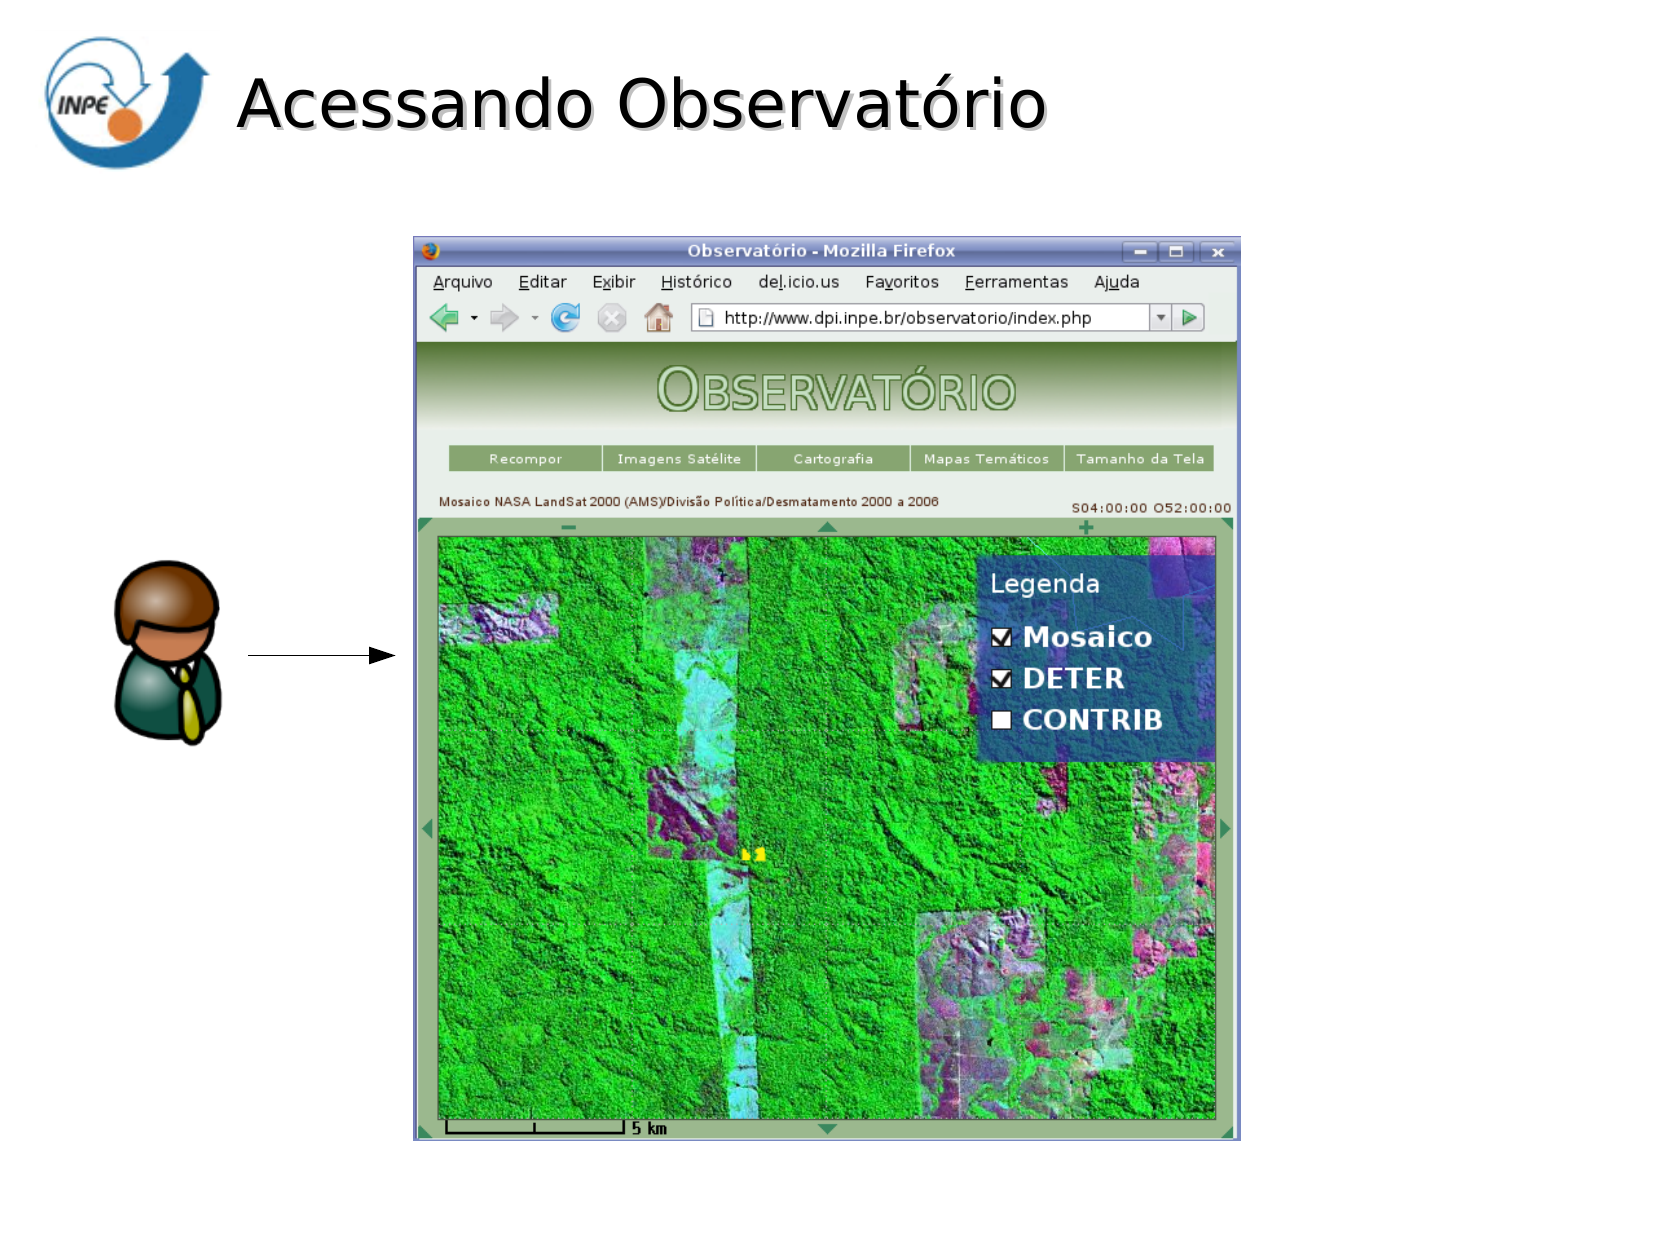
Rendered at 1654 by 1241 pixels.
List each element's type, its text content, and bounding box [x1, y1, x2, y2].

picture [35, 29, 220, 178]
picture [70, 554, 267, 751]
picture [413, 236, 1241, 1141]
title Acessando Observatório [236, 33, 1447, 176]
